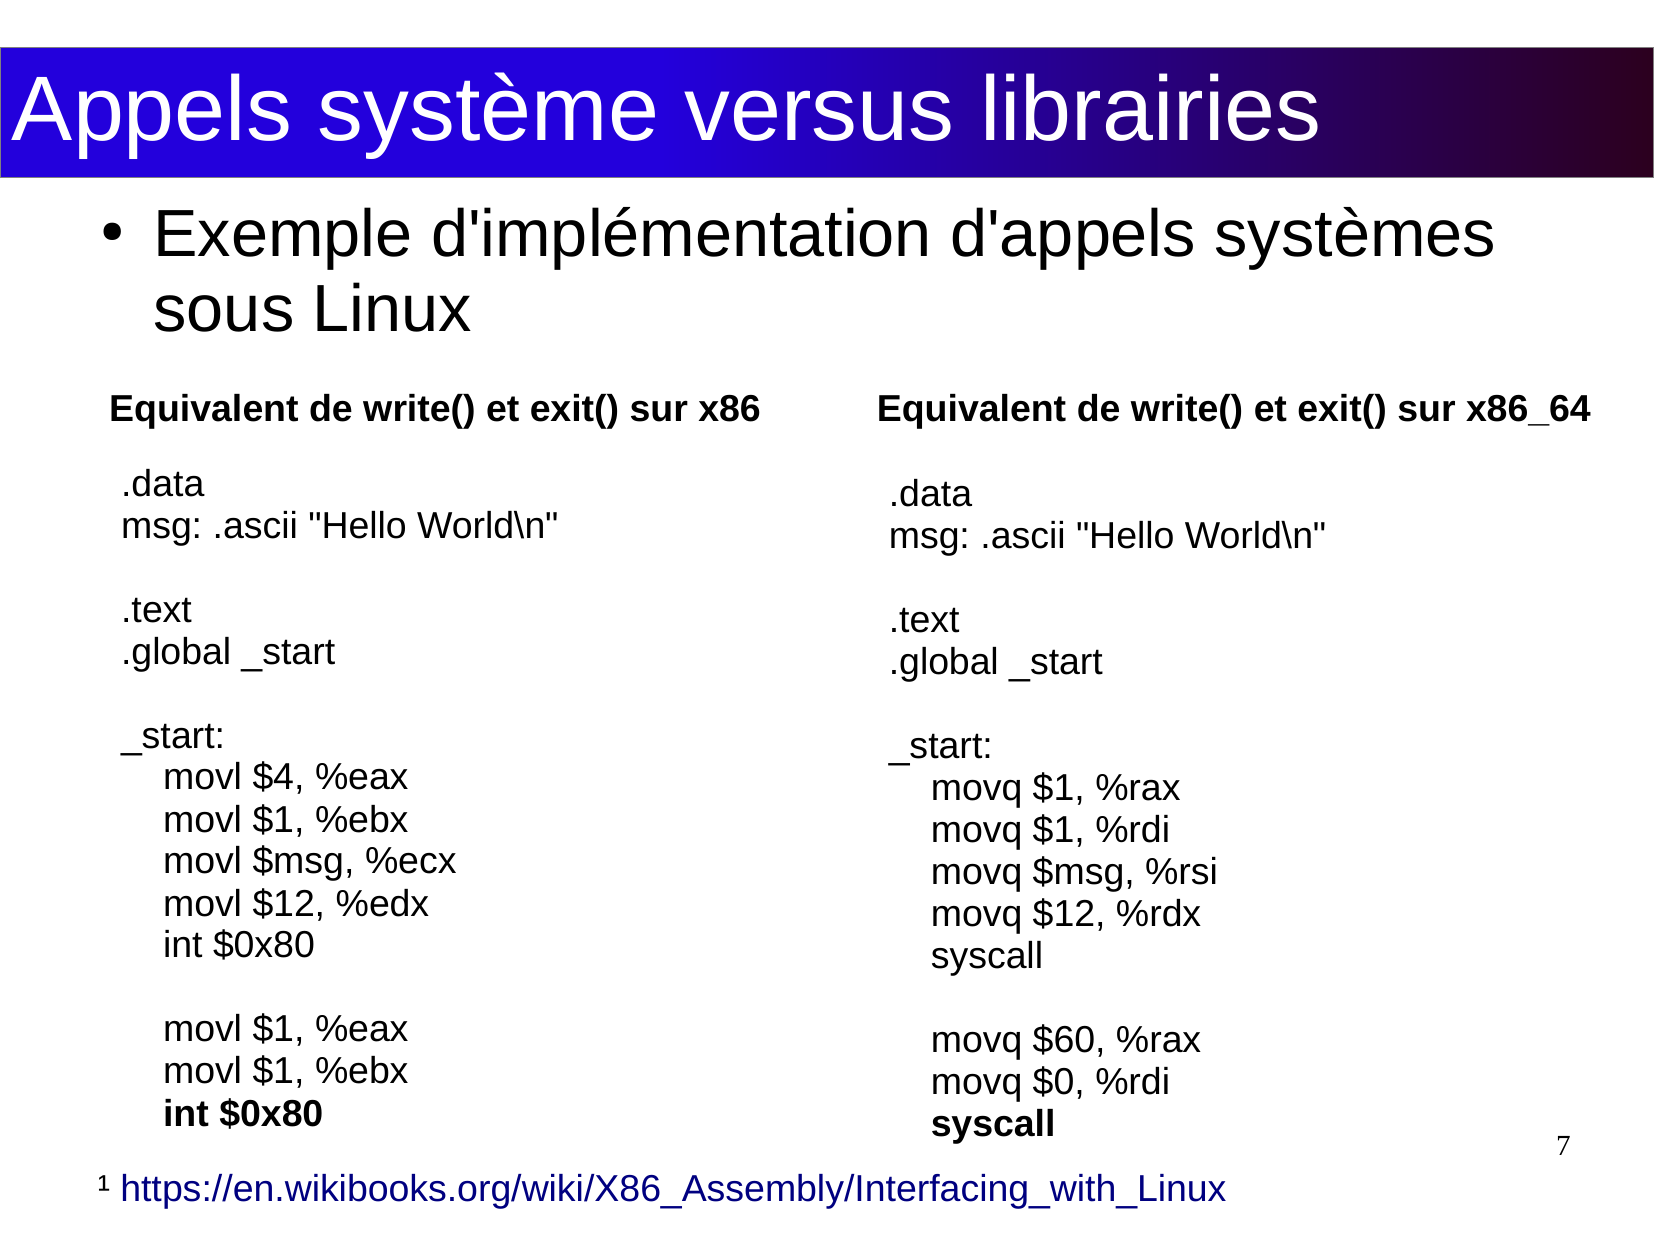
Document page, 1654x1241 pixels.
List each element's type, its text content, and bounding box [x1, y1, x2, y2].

text_box .data msg: .ascii "Hello World\n" .text .global _start _start: movl $4, %eax movl $1, %ebx movl $msg, %ecx movl $12, %edx int $0x80 movl $1, %eax movl $1, %ebx int $0x80 [106, 454, 697, 1142]
title Appels système versus librairies [11, 5, 1642, 213]
text_box ¹ https://en.wikibooks.org/wiki/X86_Assembly/Interfacing_with_Linux [82, 1159, 1536, 1217]
text_box .data msg: .ascii "Hello World\n" .text .global _start _start: movq $1, %rax movq $1, %rdi movq $msg, %rsi movq $12, %rdx syscall movq $60, %rax movq $0, %rdi syscall [874, 464, 1501, 1152]
text_box Equivalent de write() et exit() sur x86 [94, 380, 792, 438]
text_box Equivalent de write() et exit() sur x86_64 [862, 380, 1642, 438]
list Exemple d'implémentation d'appels systèmes sous Linux [82, 195, 1538, 916]
